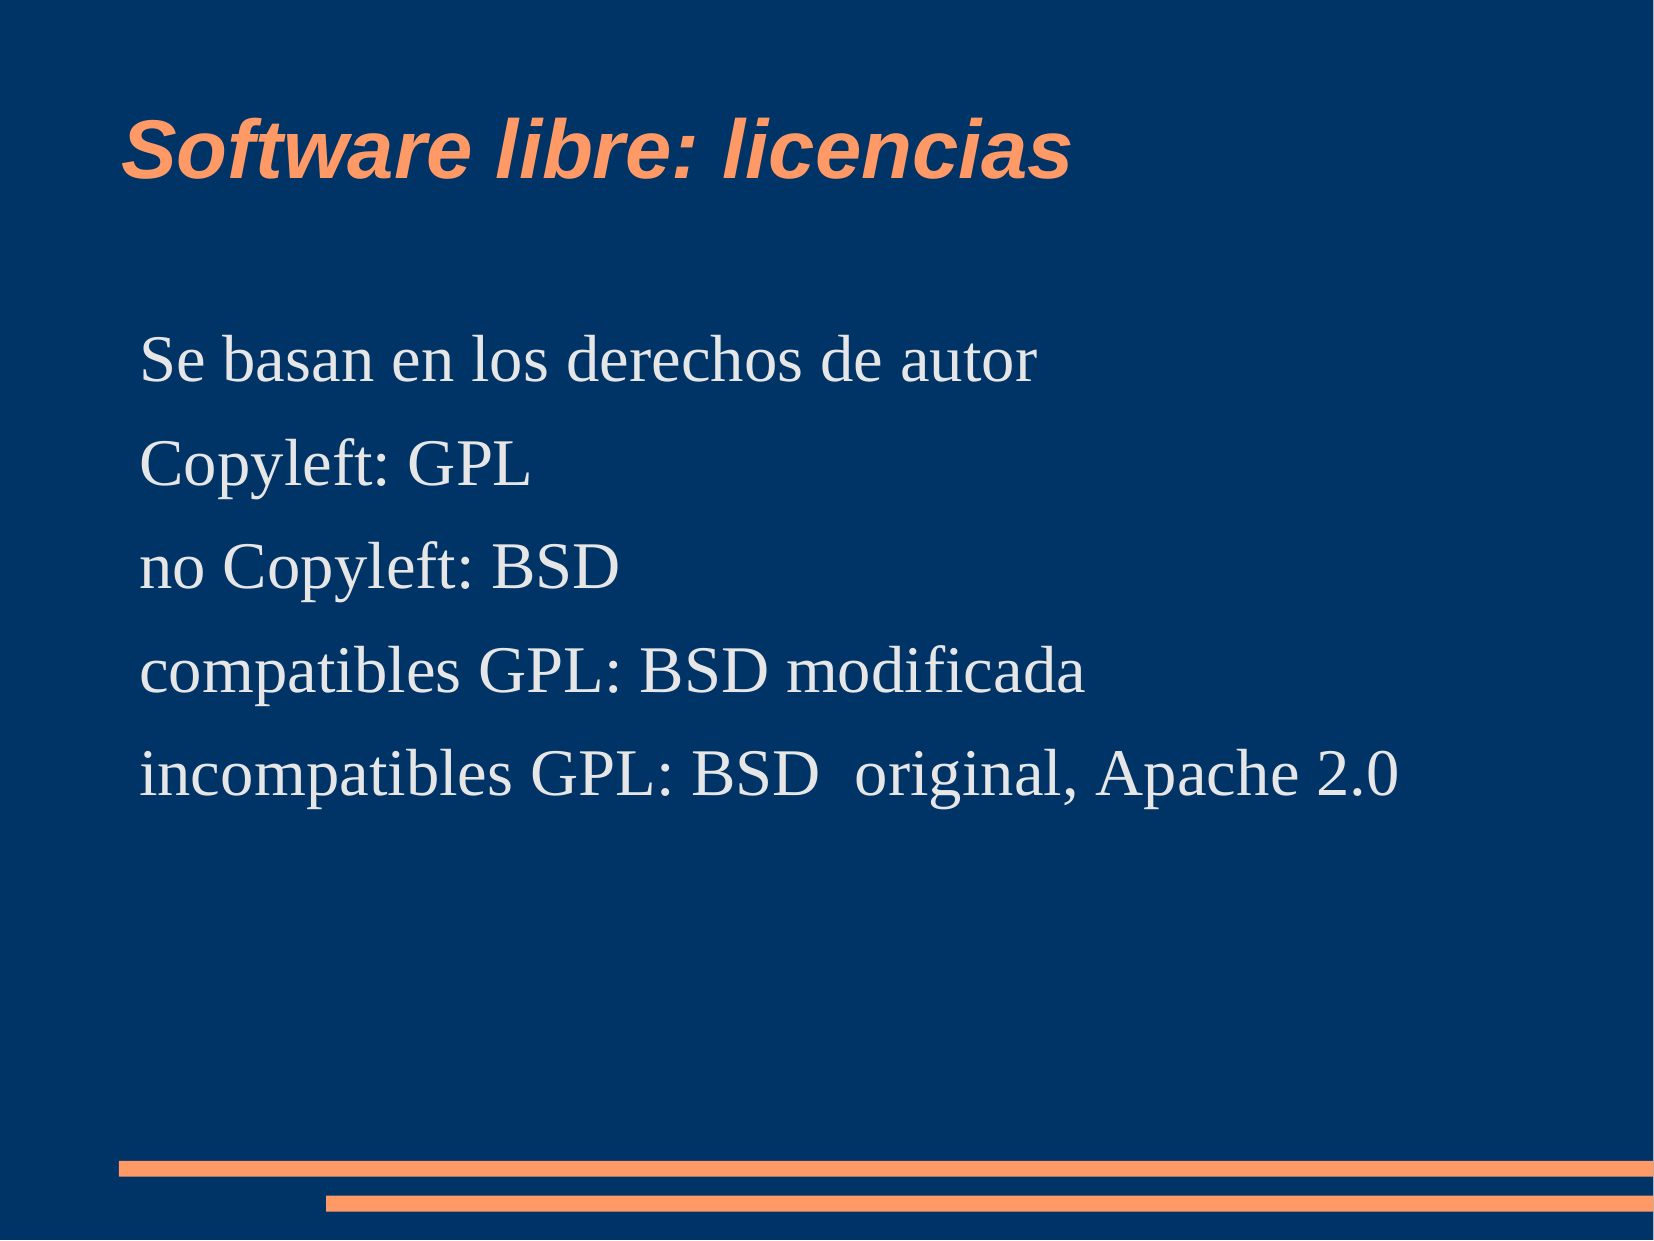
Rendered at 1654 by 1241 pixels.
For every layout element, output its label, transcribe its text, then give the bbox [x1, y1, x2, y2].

list Se basan en los derechos de autor Copyleft: GPL no Copyleft: BSD compatibles GPL: BSD modificada incompatibles GPL: BSD original, Apache 2.0 [121, 322, 1561, 1118]
title Software libre: licencias [121, 53, 1534, 246]
